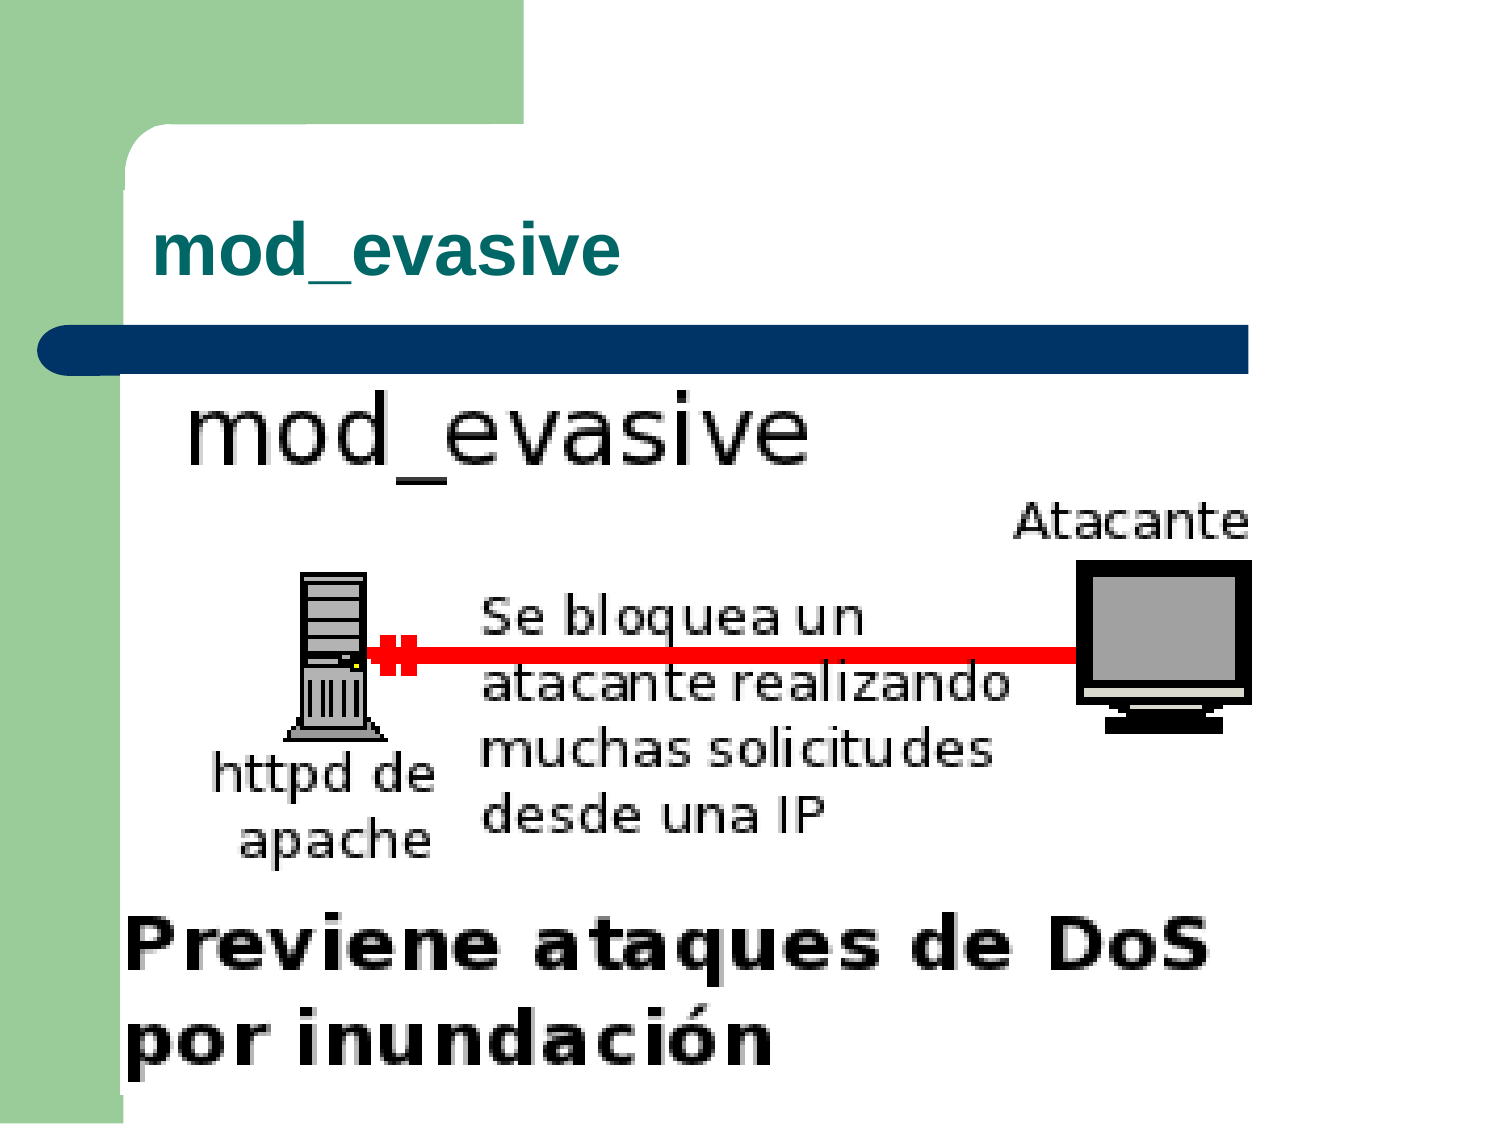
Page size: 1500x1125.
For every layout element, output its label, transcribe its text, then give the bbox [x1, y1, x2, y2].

title mod_evasive [136, 136, 1412, 300]
picture [120, 374, 1261, 1096]
